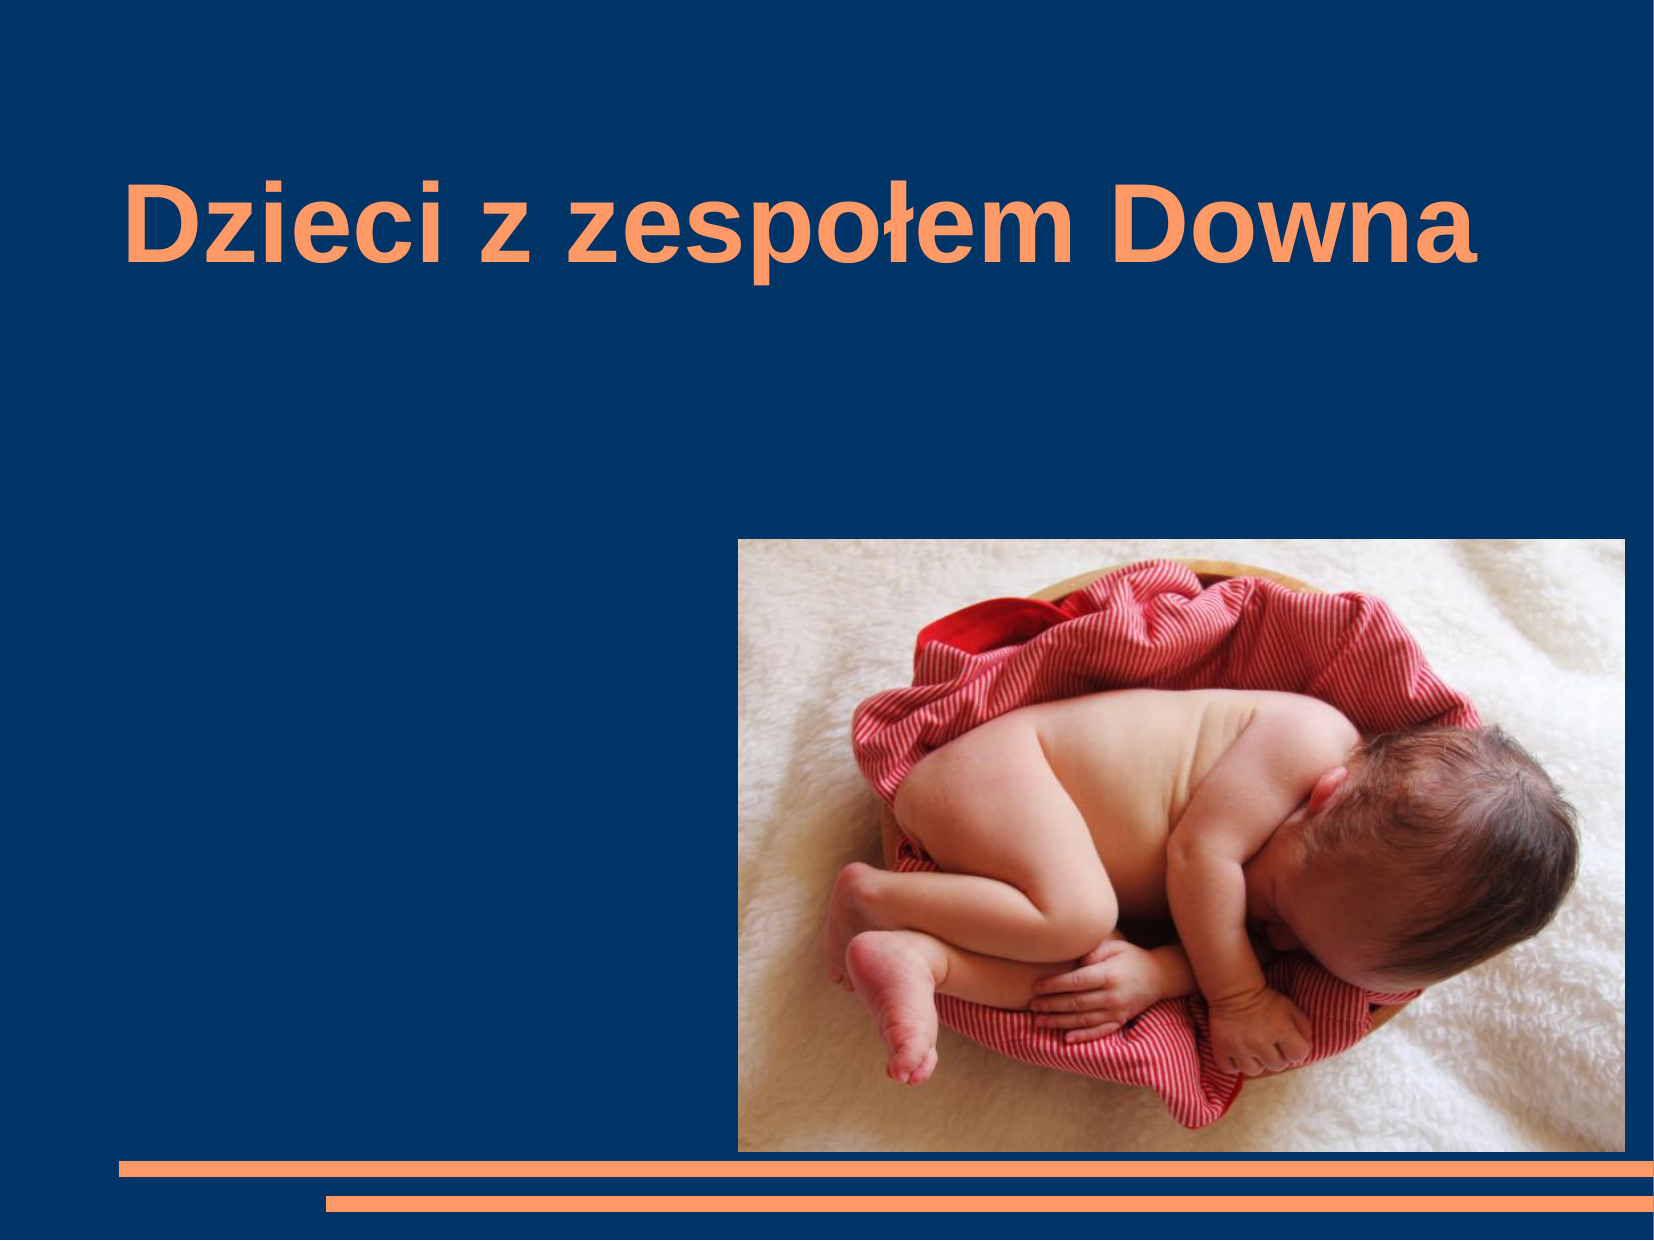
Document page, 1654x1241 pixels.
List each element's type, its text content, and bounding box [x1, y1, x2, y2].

picture [738, 539, 1625, 1152]
title Dzieci z zespołem Downa [121, 0, 1534, 401]
